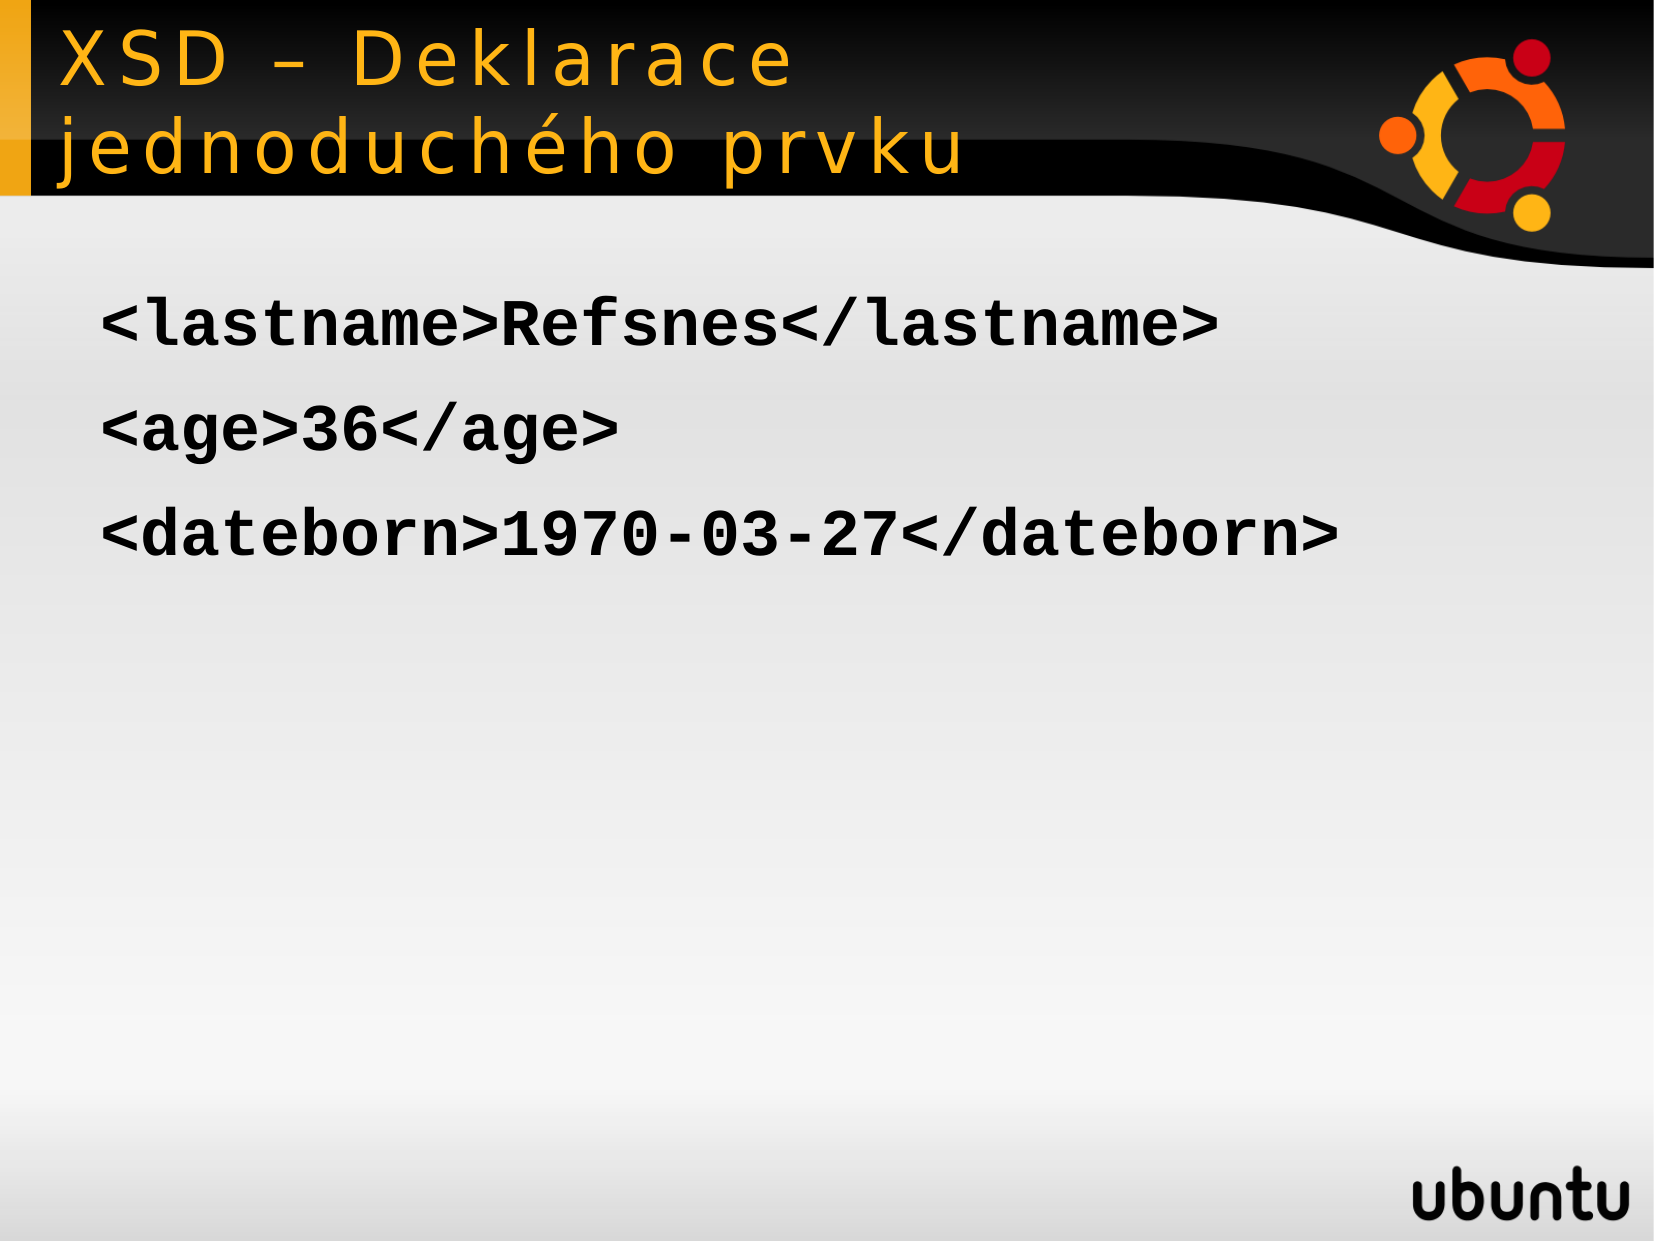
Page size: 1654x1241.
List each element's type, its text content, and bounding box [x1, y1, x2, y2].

picture [0, 0, 1654, 1241]
list <lastname>Refsnes</lastname> <age>36</age> <dateborn>1970-03-27</dateborn> [82, 290, 1571, 1109]
title XSD – Deklarace jednoduchého prvku [59, 16, 1270, 191]
